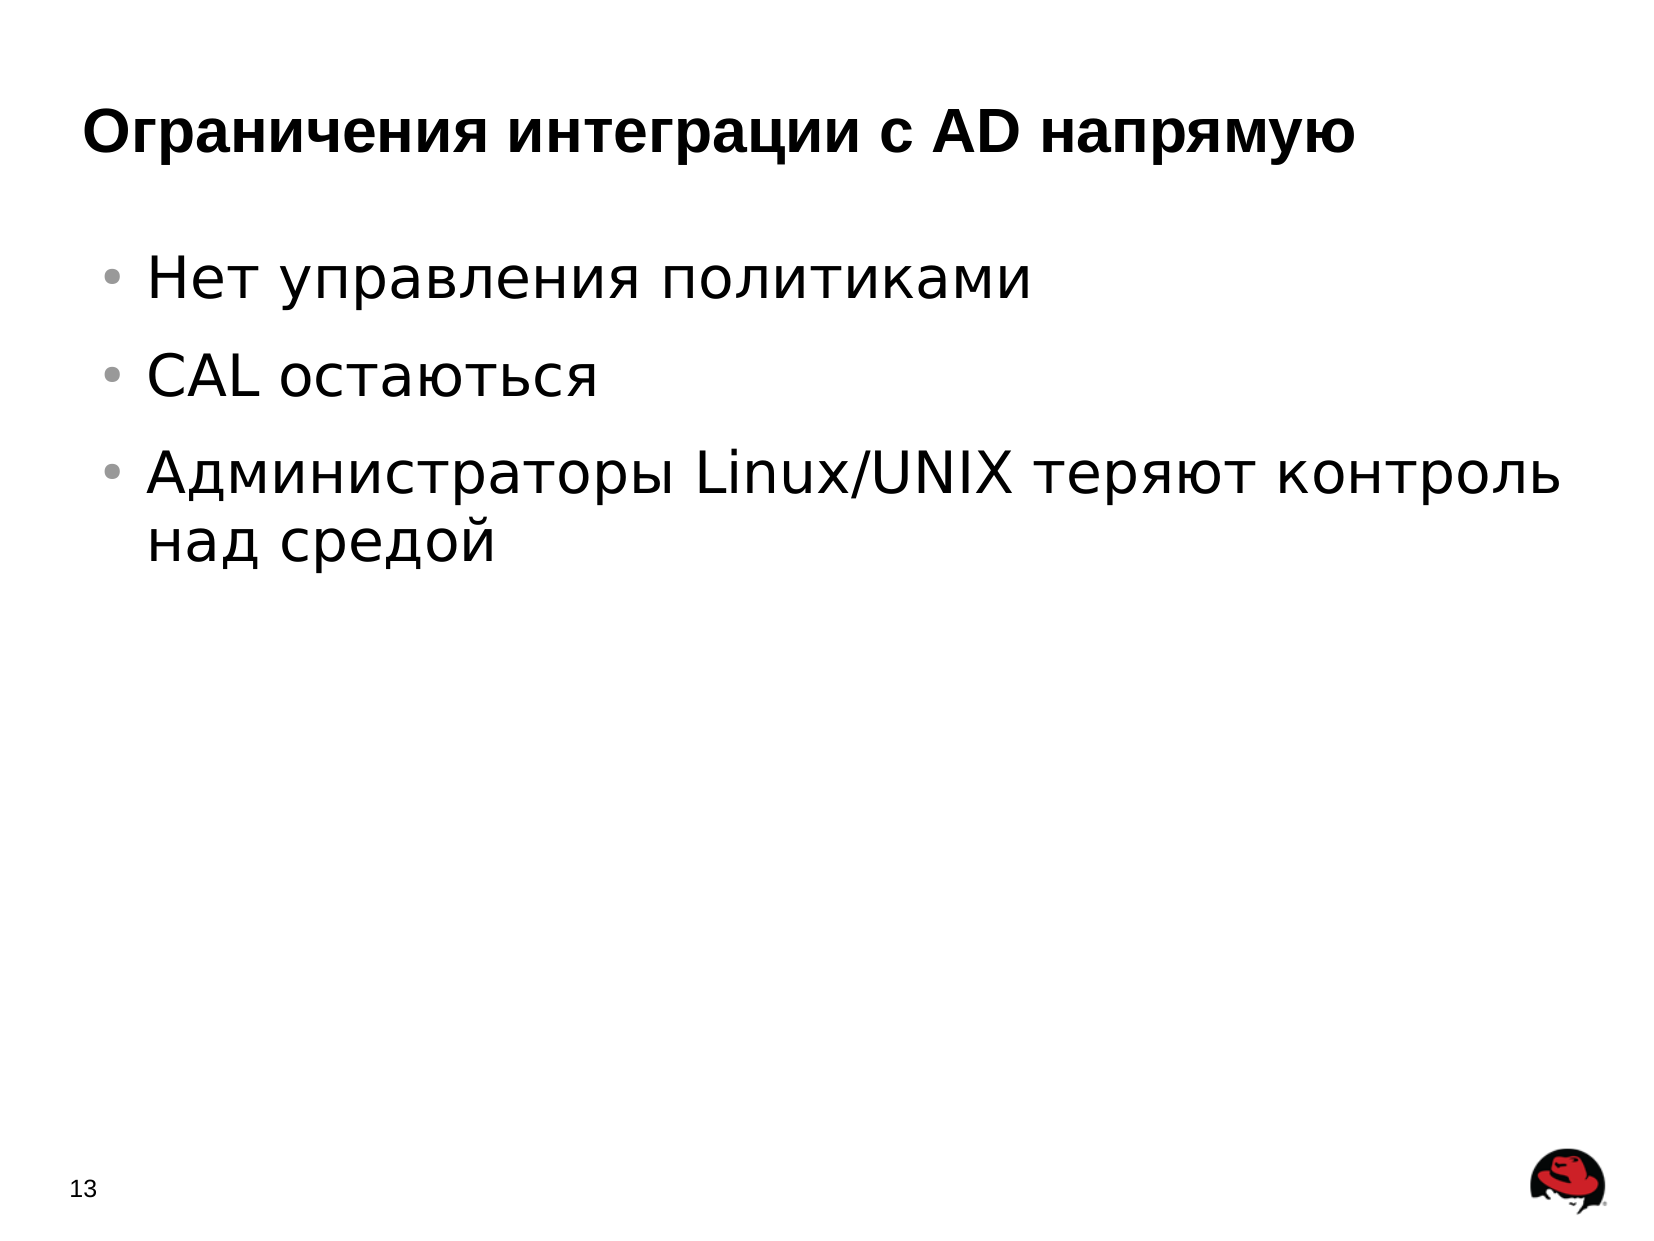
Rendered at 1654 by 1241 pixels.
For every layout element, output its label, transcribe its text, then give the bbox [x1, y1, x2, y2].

title Ограничения интеграции с AD напрямую [82, 37, 1571, 226]
list Нет управления политиками CAL остаються Администраторы Linux/UNIX теряют контроль над средой [86, 244, 1576, 1039]
picture [1529, 1146, 1613, 1224]
